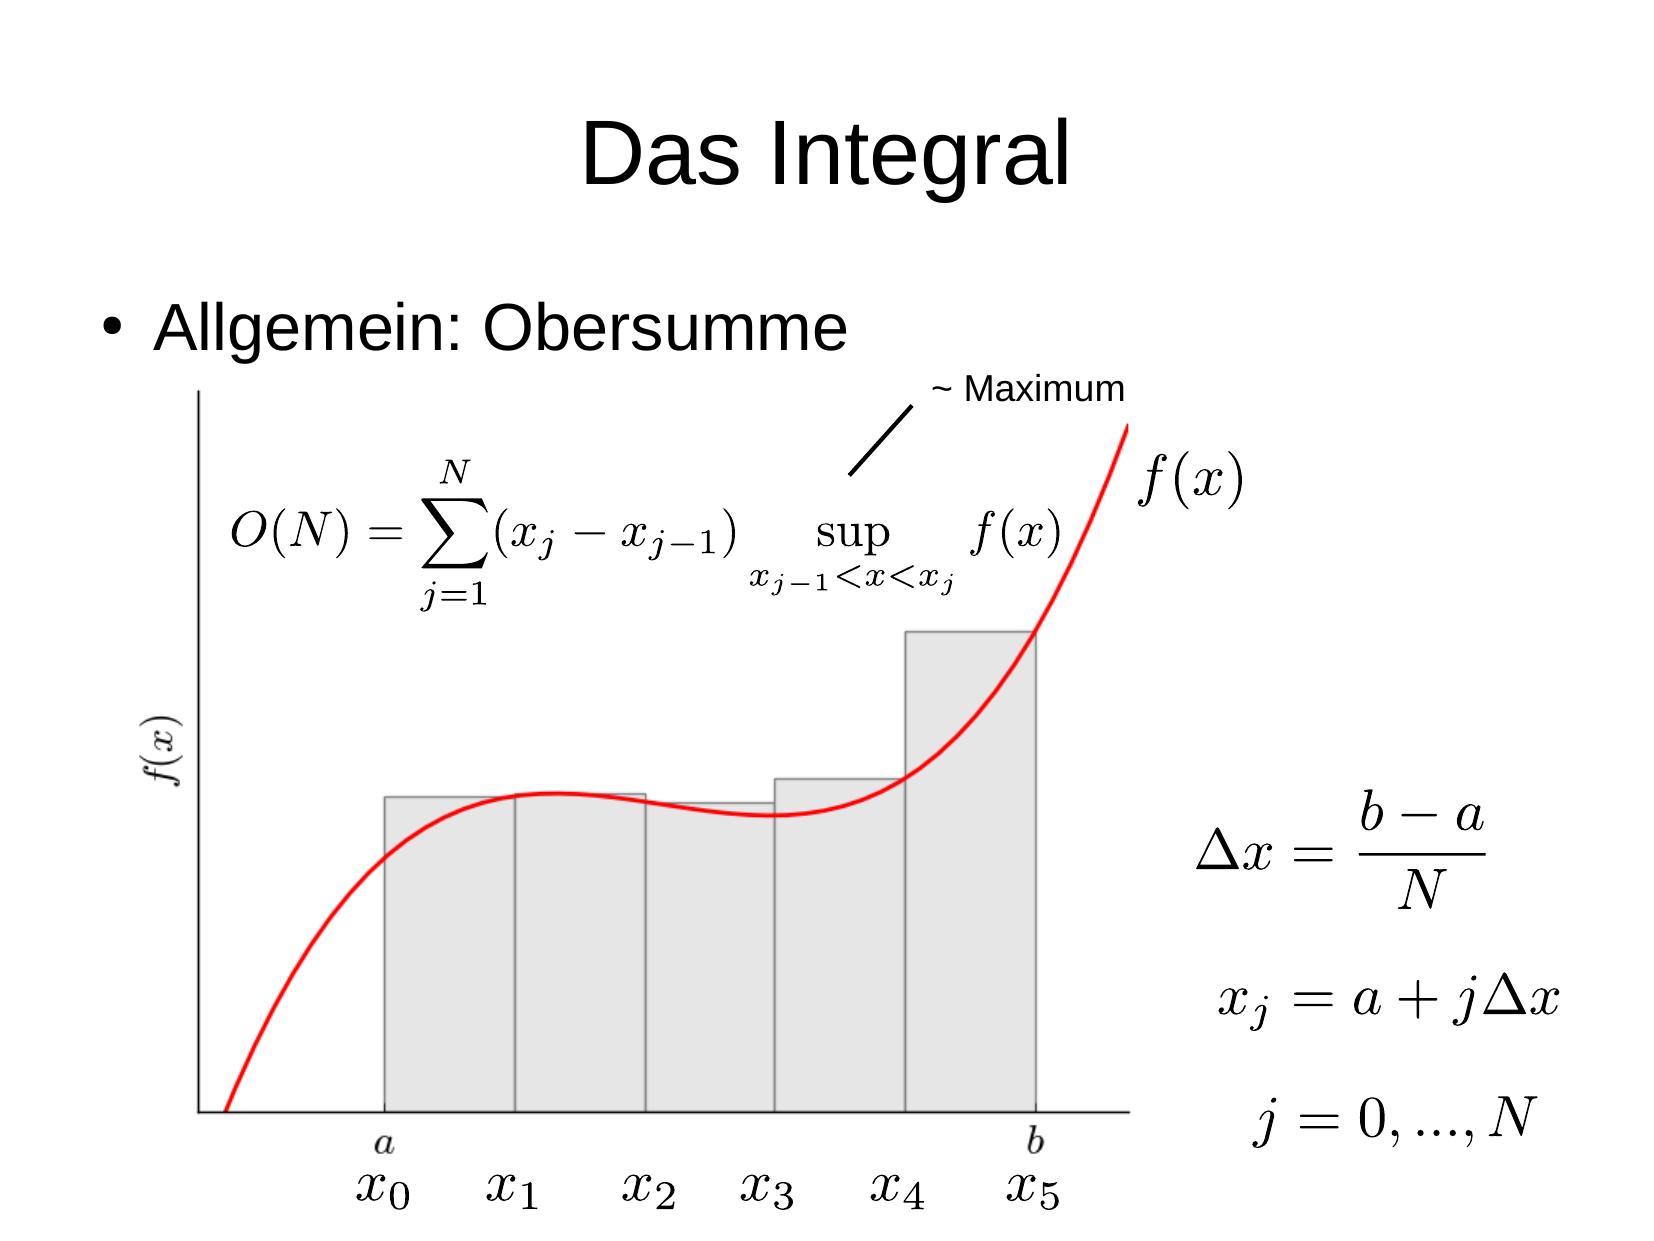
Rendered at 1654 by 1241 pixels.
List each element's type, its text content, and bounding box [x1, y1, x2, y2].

text_box [354, 1174, 412, 1210]
text_box [738, 1174, 796, 1210]
text_box [1252, 1096, 1540, 1149]
text_box [593, 1127, 705, 1233]
picture [123, 1094, 1142, 1229]
text_box ~ Maximum [916, 359, 1141, 417]
text_box [229, 459, 1065, 612]
text_box [1004, 1174, 1062, 1211]
list Allgemein: Obersumme [82, 290, 1571, 1094]
text_box [484, 1174, 542, 1210]
title Das Integral [82, 56, 1571, 250]
text_box [868, 1174, 926, 1210]
text_box [1134, 451, 1248, 510]
text_box [1216, 972, 1562, 1031]
text_box [1193, 789, 1486, 909]
